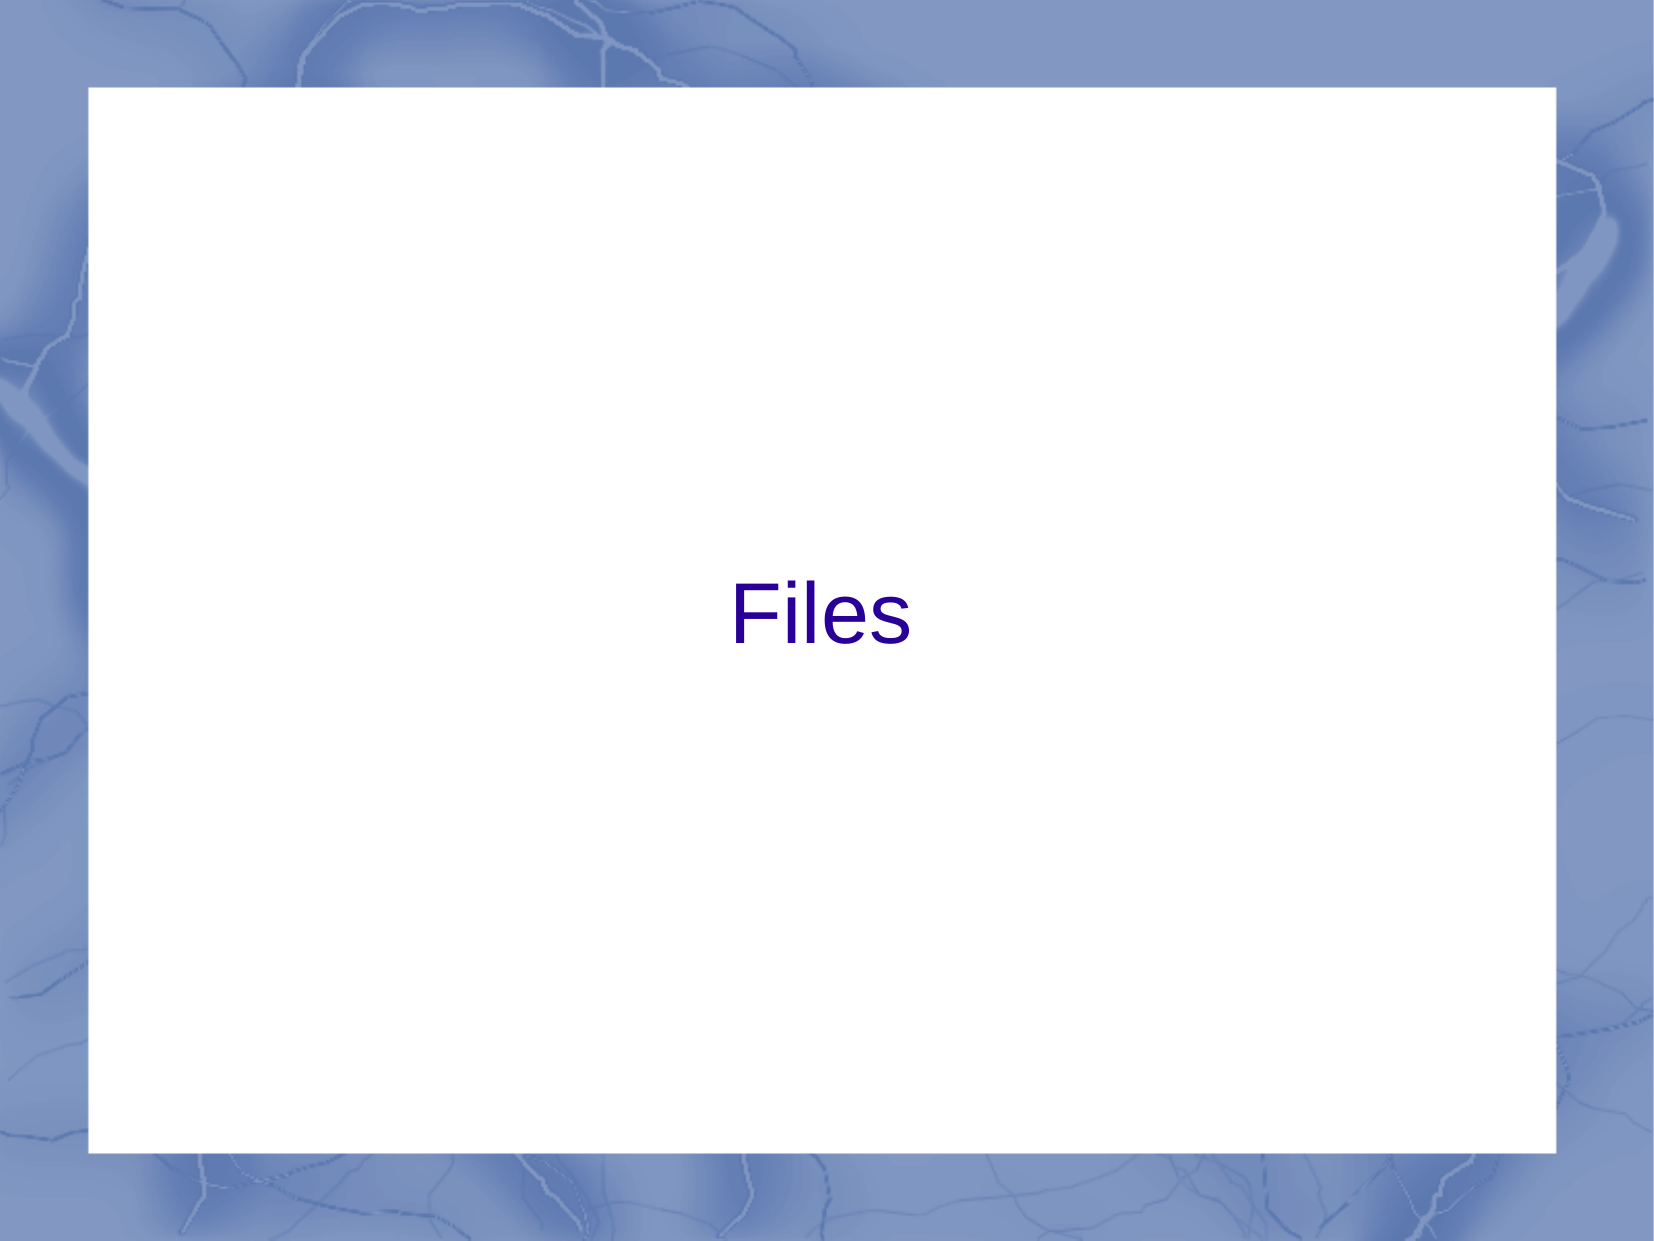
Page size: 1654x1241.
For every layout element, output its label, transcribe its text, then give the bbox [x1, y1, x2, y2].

picture [0, 0, 1654, 1241]
title Files [112, 510, 1531, 718]
